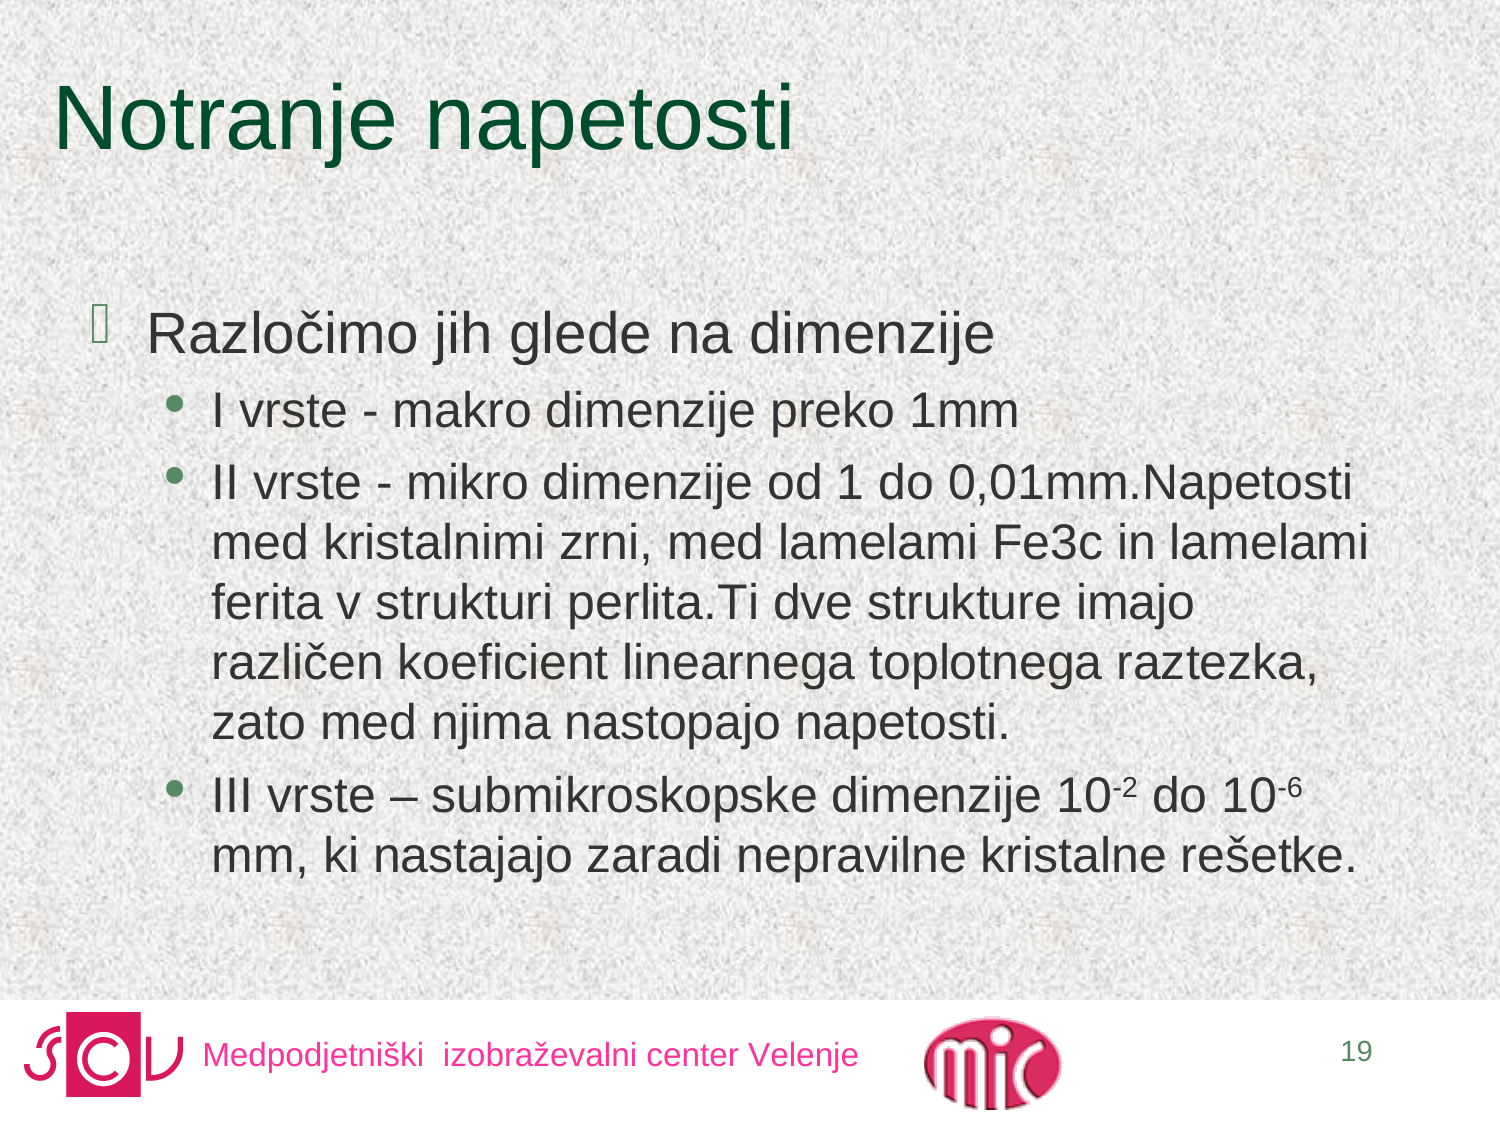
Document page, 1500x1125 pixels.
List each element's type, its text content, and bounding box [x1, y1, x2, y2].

text_box <number> [1074, 1025, 1388, 1101]
picture [924, 1012, 1063, 1110]
list Razločimo jih glede na dimenzije I vrste - makro dimenzije preko 1mm II vrste - mikro dimenzije od 1 do 0,01mm.Napetosti med kristalnimi zrni, med lamelami Fe3c in lamelami ferita v strukturi perlita.Ti dve strukture imajo različen koeficient linearnega toplotnega raztezka, zato med njima nastopajo napetosti. III vrste – submikroskopske dimenzije 10-2 do 10-6 mm, ki nastajajo zaradi nepravilne kristalne rešetke. [74, 287, 1388, 975]
title Notranje napetosti [37, 50, 1438, 176]
picture [0, 0, 1500, 999]
picture [24, 1012, 183, 1097]
